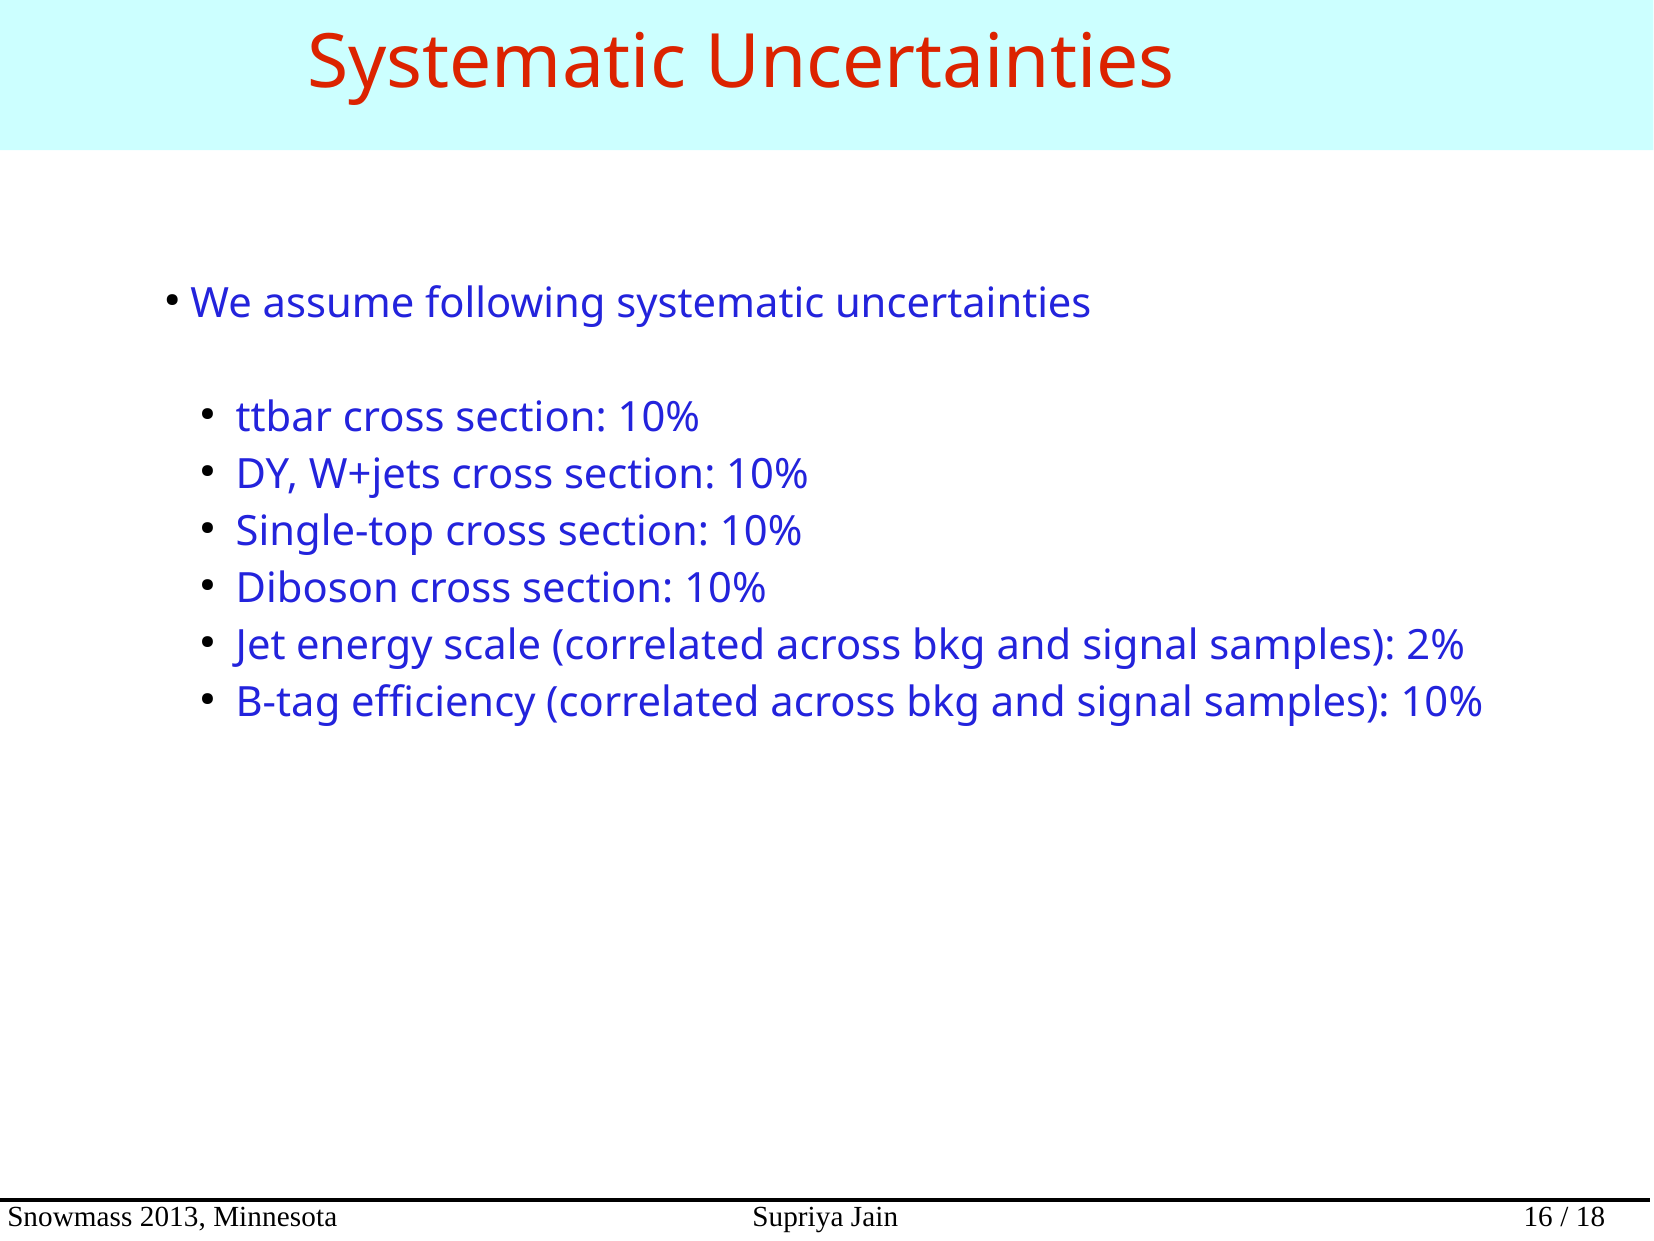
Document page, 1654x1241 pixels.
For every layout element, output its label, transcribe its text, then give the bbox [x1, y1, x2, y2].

text_box We assume following systematic uncertainties ttbar cross section: 10% DY, W+jets cross section: 10% Single-top cross section: 10% Diboson cross section: 10% Jet energy scale (correlated across bkg and signal samples): 2% B-tag efficiency (correlated across bkg and signal samples): 10% [150, 265, 1613, 805]
text_box Systematic Uncertainties [0, 0, 1654, 151]
